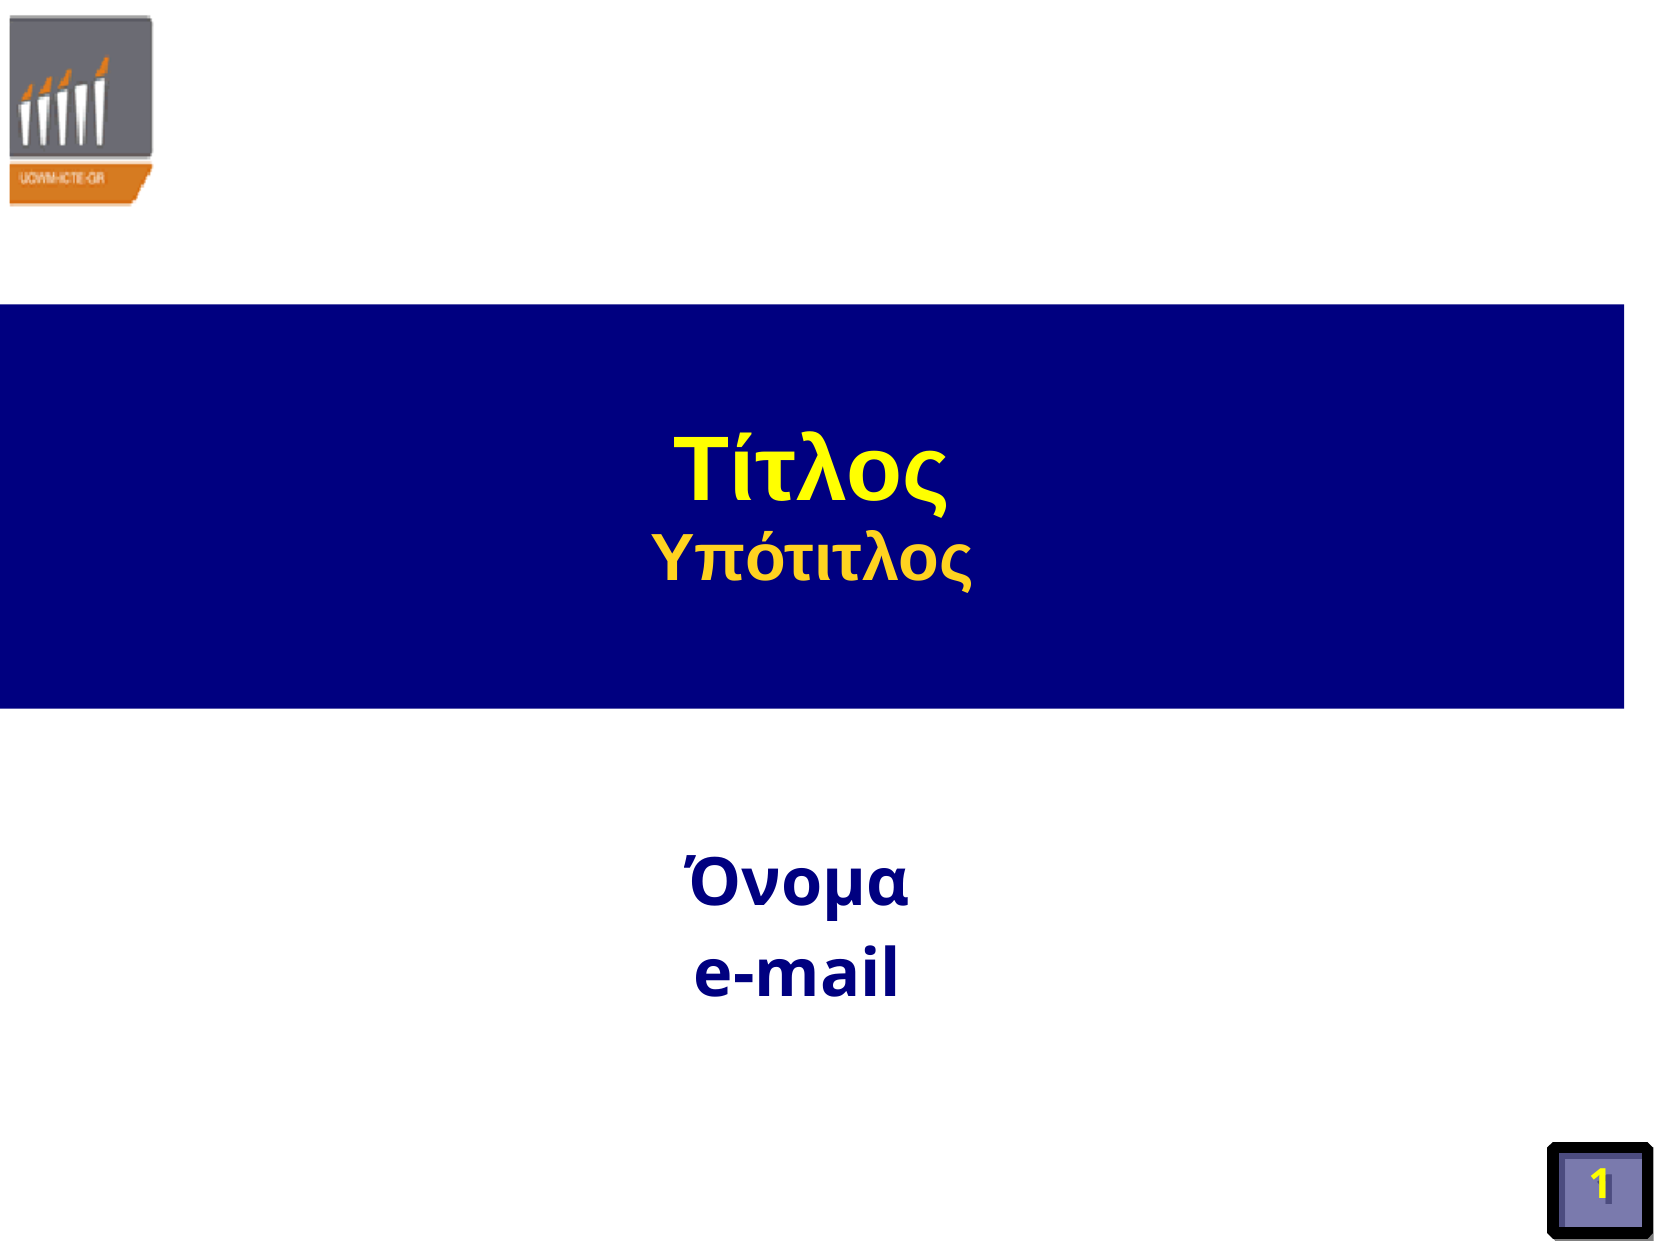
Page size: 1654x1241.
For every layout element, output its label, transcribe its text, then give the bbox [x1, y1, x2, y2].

picture [9, 3, 160, 213]
text_box Όνομα e-mail [324, 826, 1270, 1004]
title Τίτλος Υπότιτλος [0, 304, 1625, 709]
